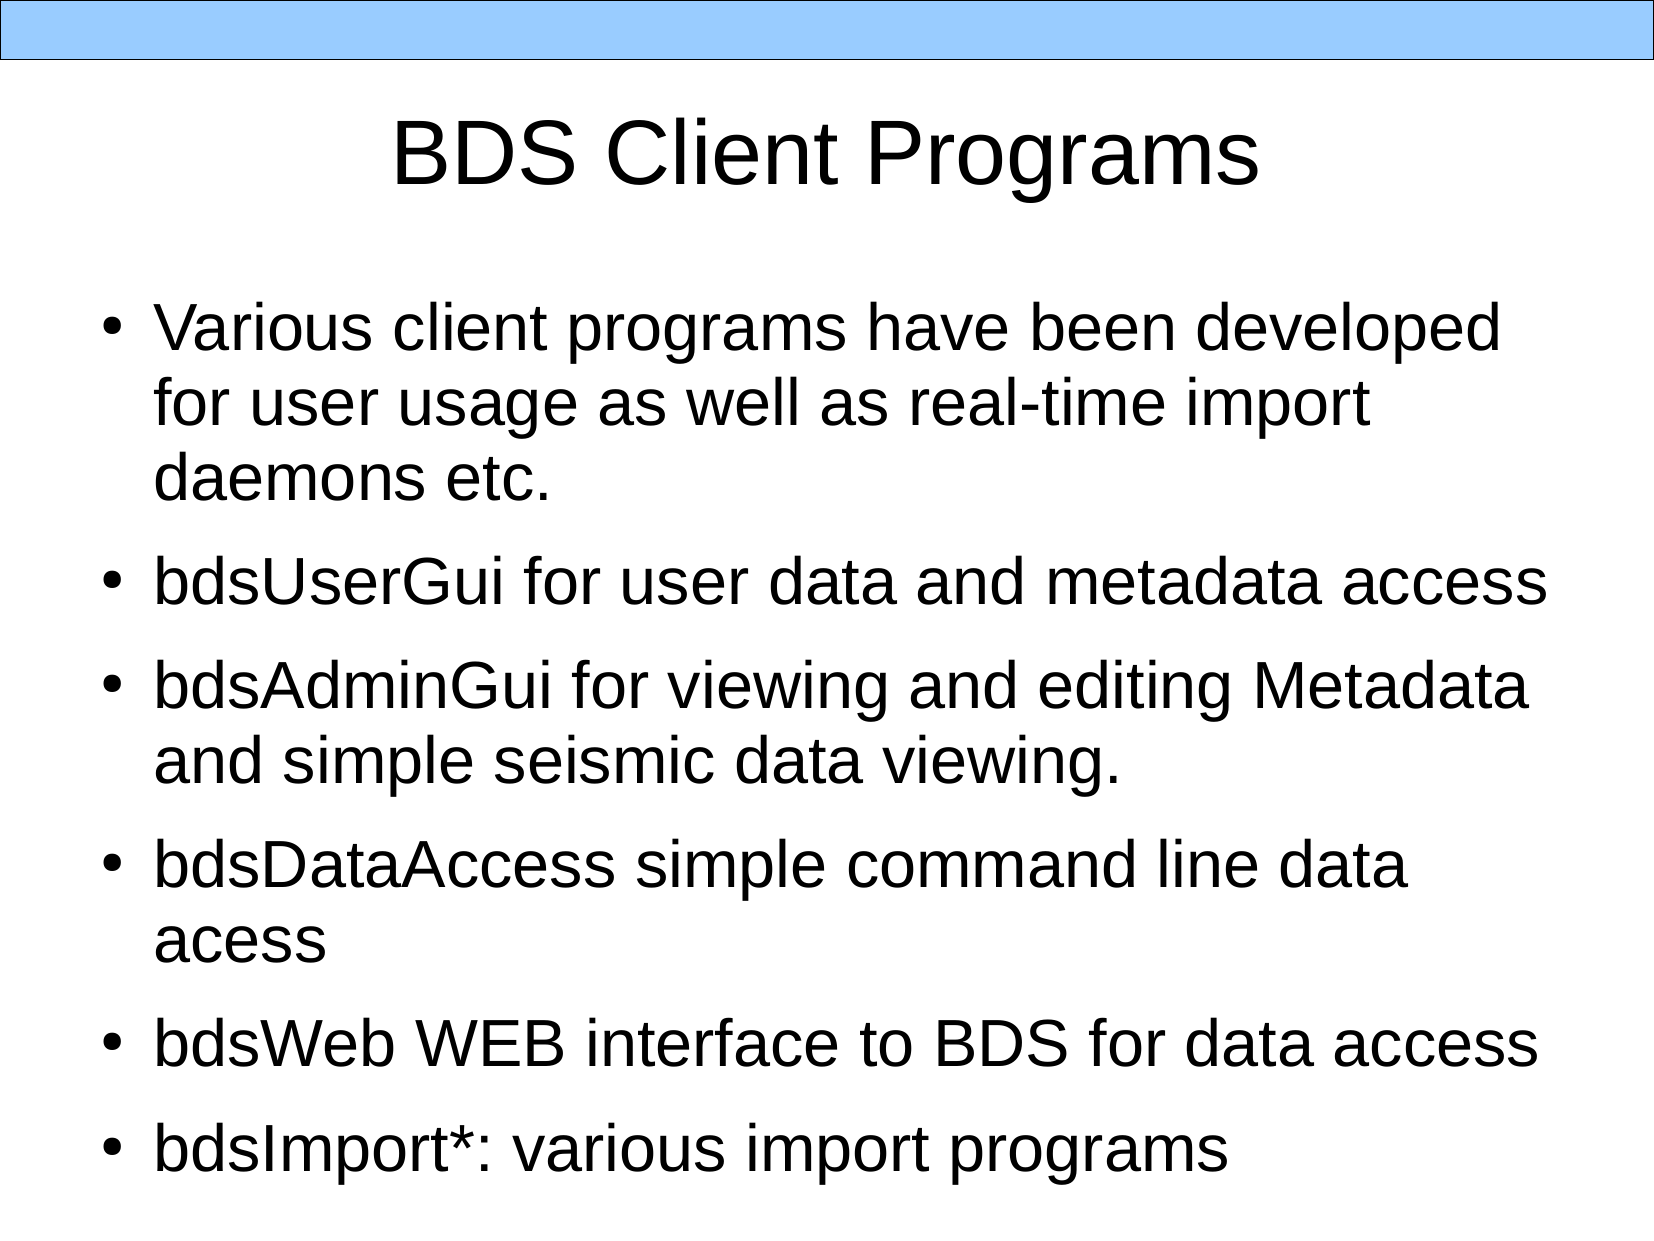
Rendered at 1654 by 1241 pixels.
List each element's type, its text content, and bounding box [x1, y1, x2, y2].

list Various client programs have been developed for user usage as well as real-time import daemons etc. bdsUserGui for user data and metadata access bdsAdminGui for viewing and editing Metadata and simple seismic data viewing. bdsDataAccess simple command line data acess bdsWeb WEB interface to BDS for data access bdsImport*: various import programs [82, 290, 1571, 1186]
title BDS Client Programs [82, 49, 1571, 257]
